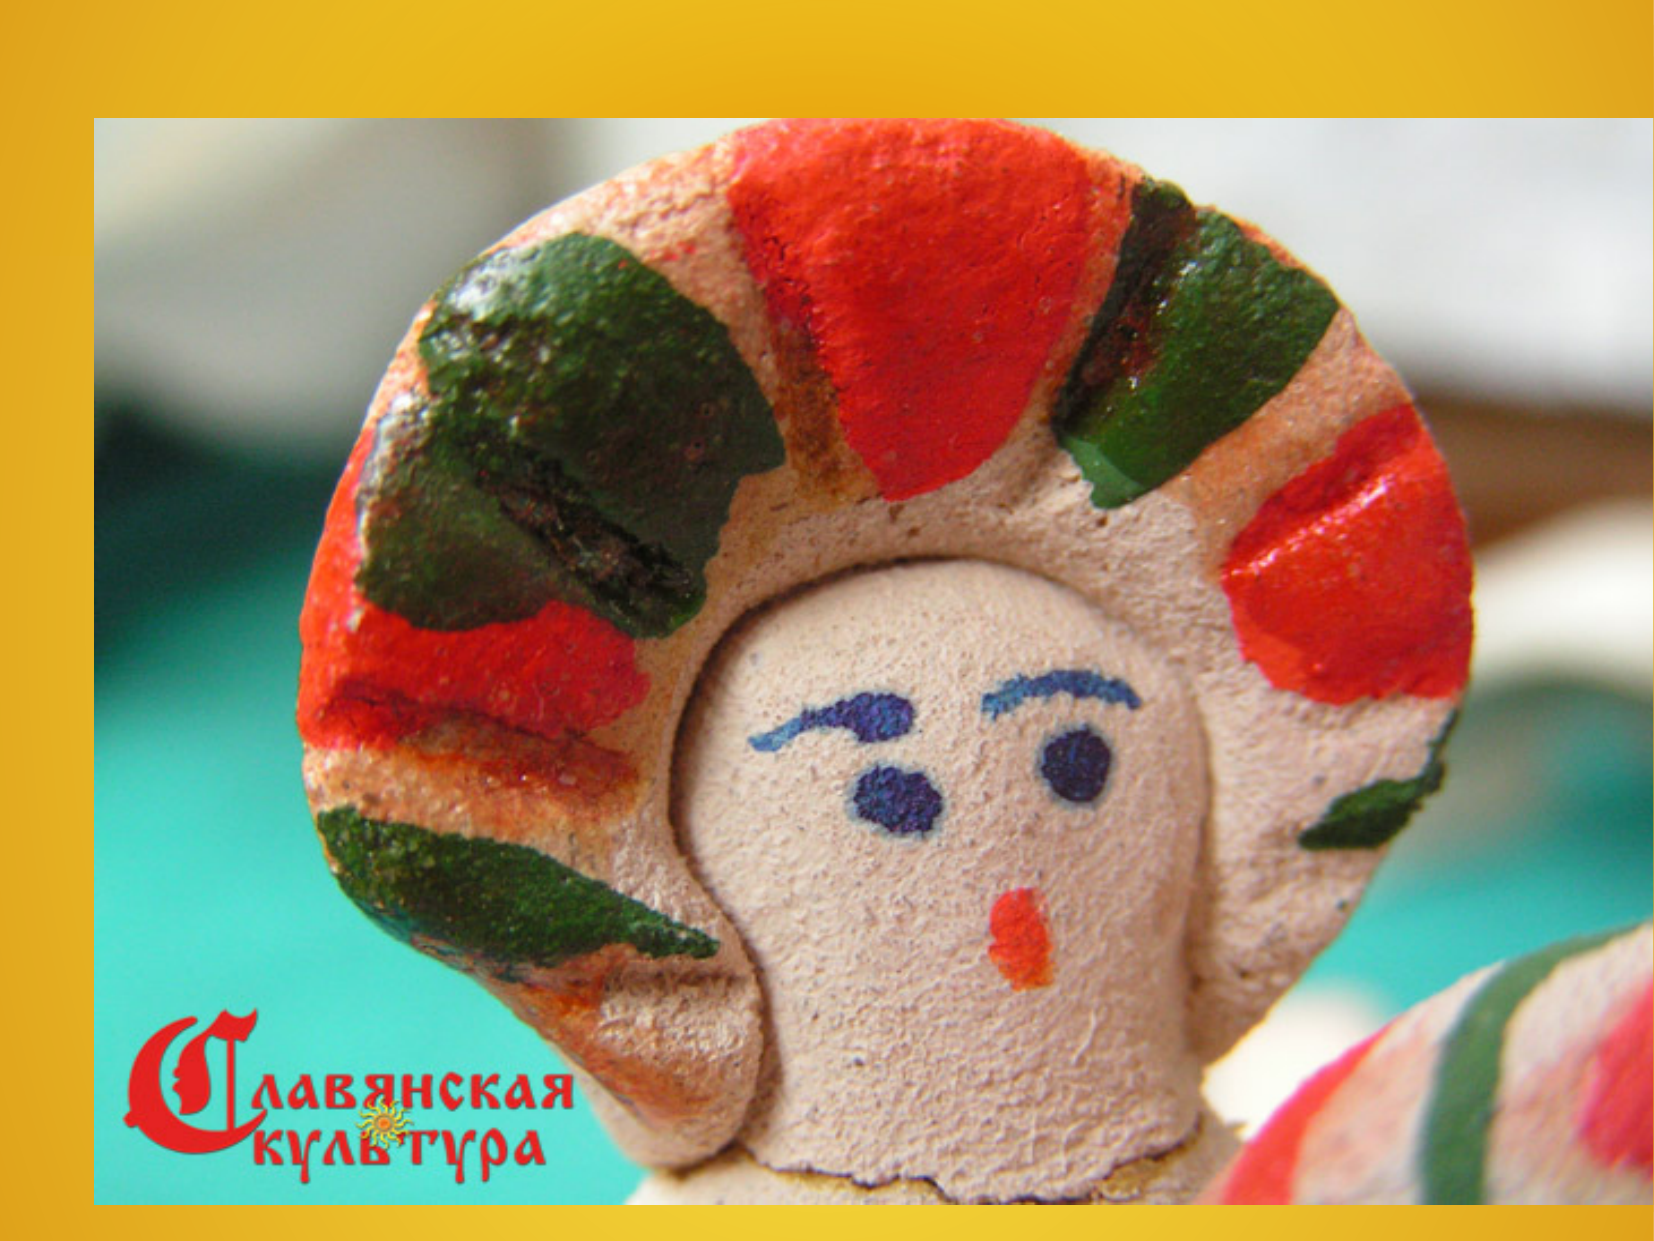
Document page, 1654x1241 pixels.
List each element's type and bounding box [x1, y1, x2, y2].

picture [94, 118, 1654, 1205]
